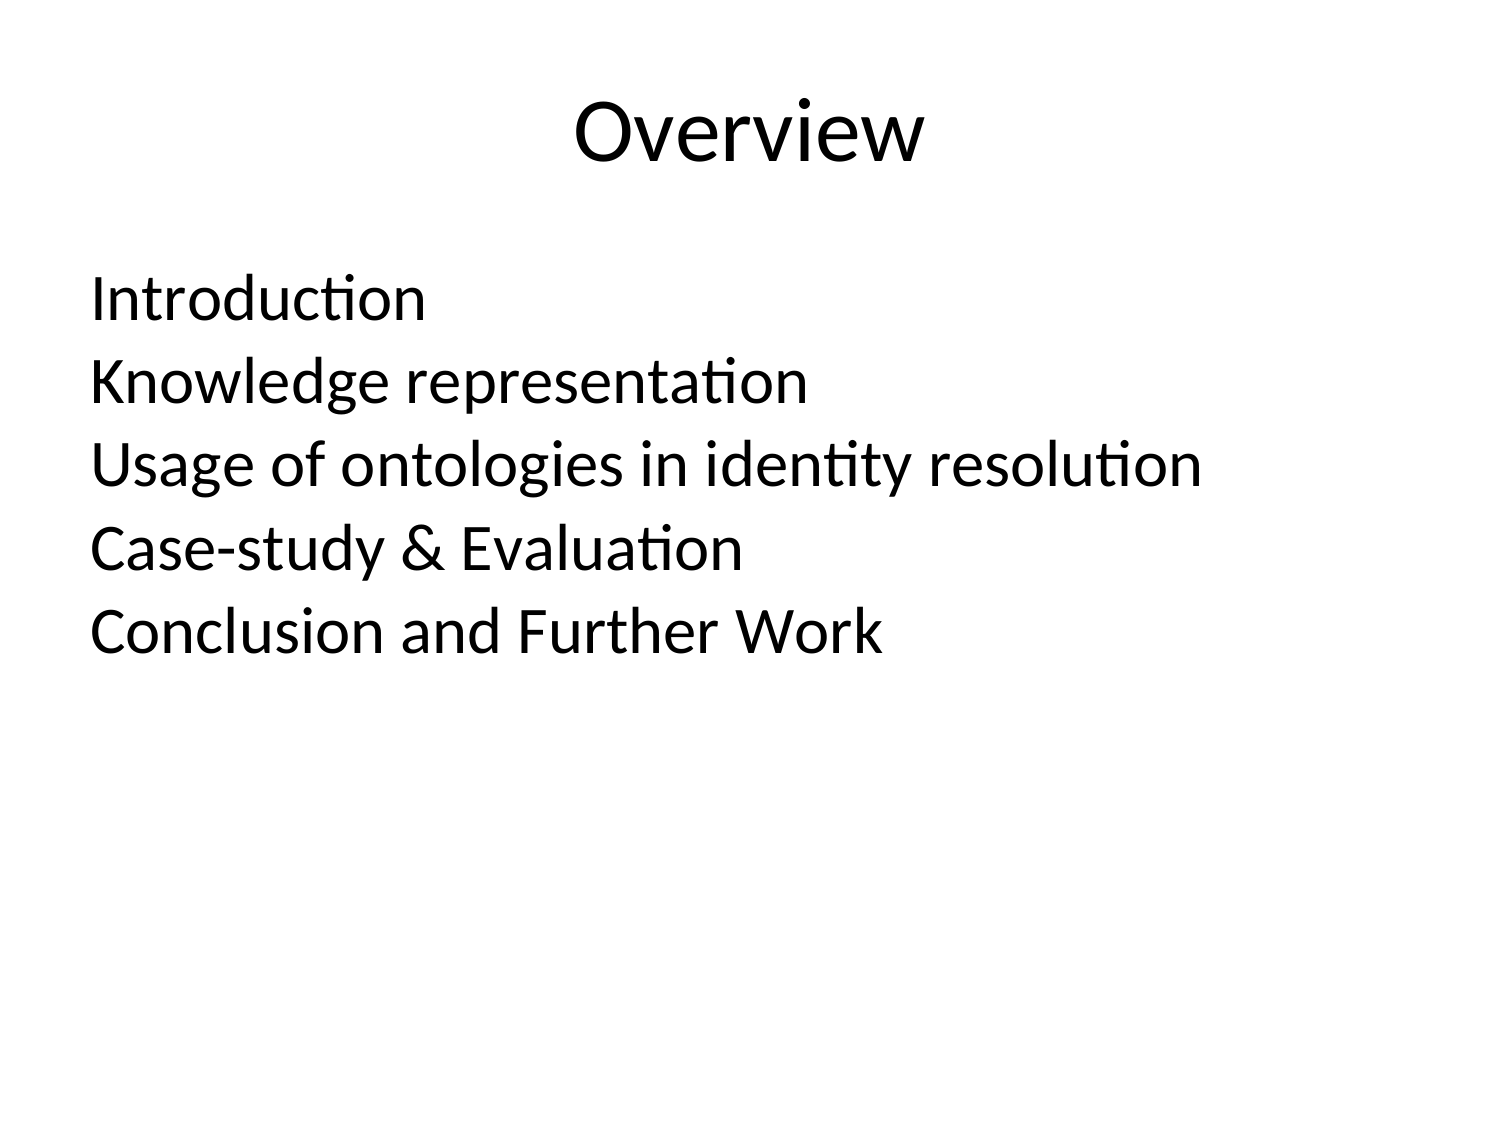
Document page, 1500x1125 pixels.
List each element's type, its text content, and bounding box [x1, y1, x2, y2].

title Overview [75, 45, 1426, 233]
list Introduction Knowledge representation Usage of ontologies in identity resolution Case-study & Evaluation Conclusion and Further Work [75, 262, 1426, 1006]
